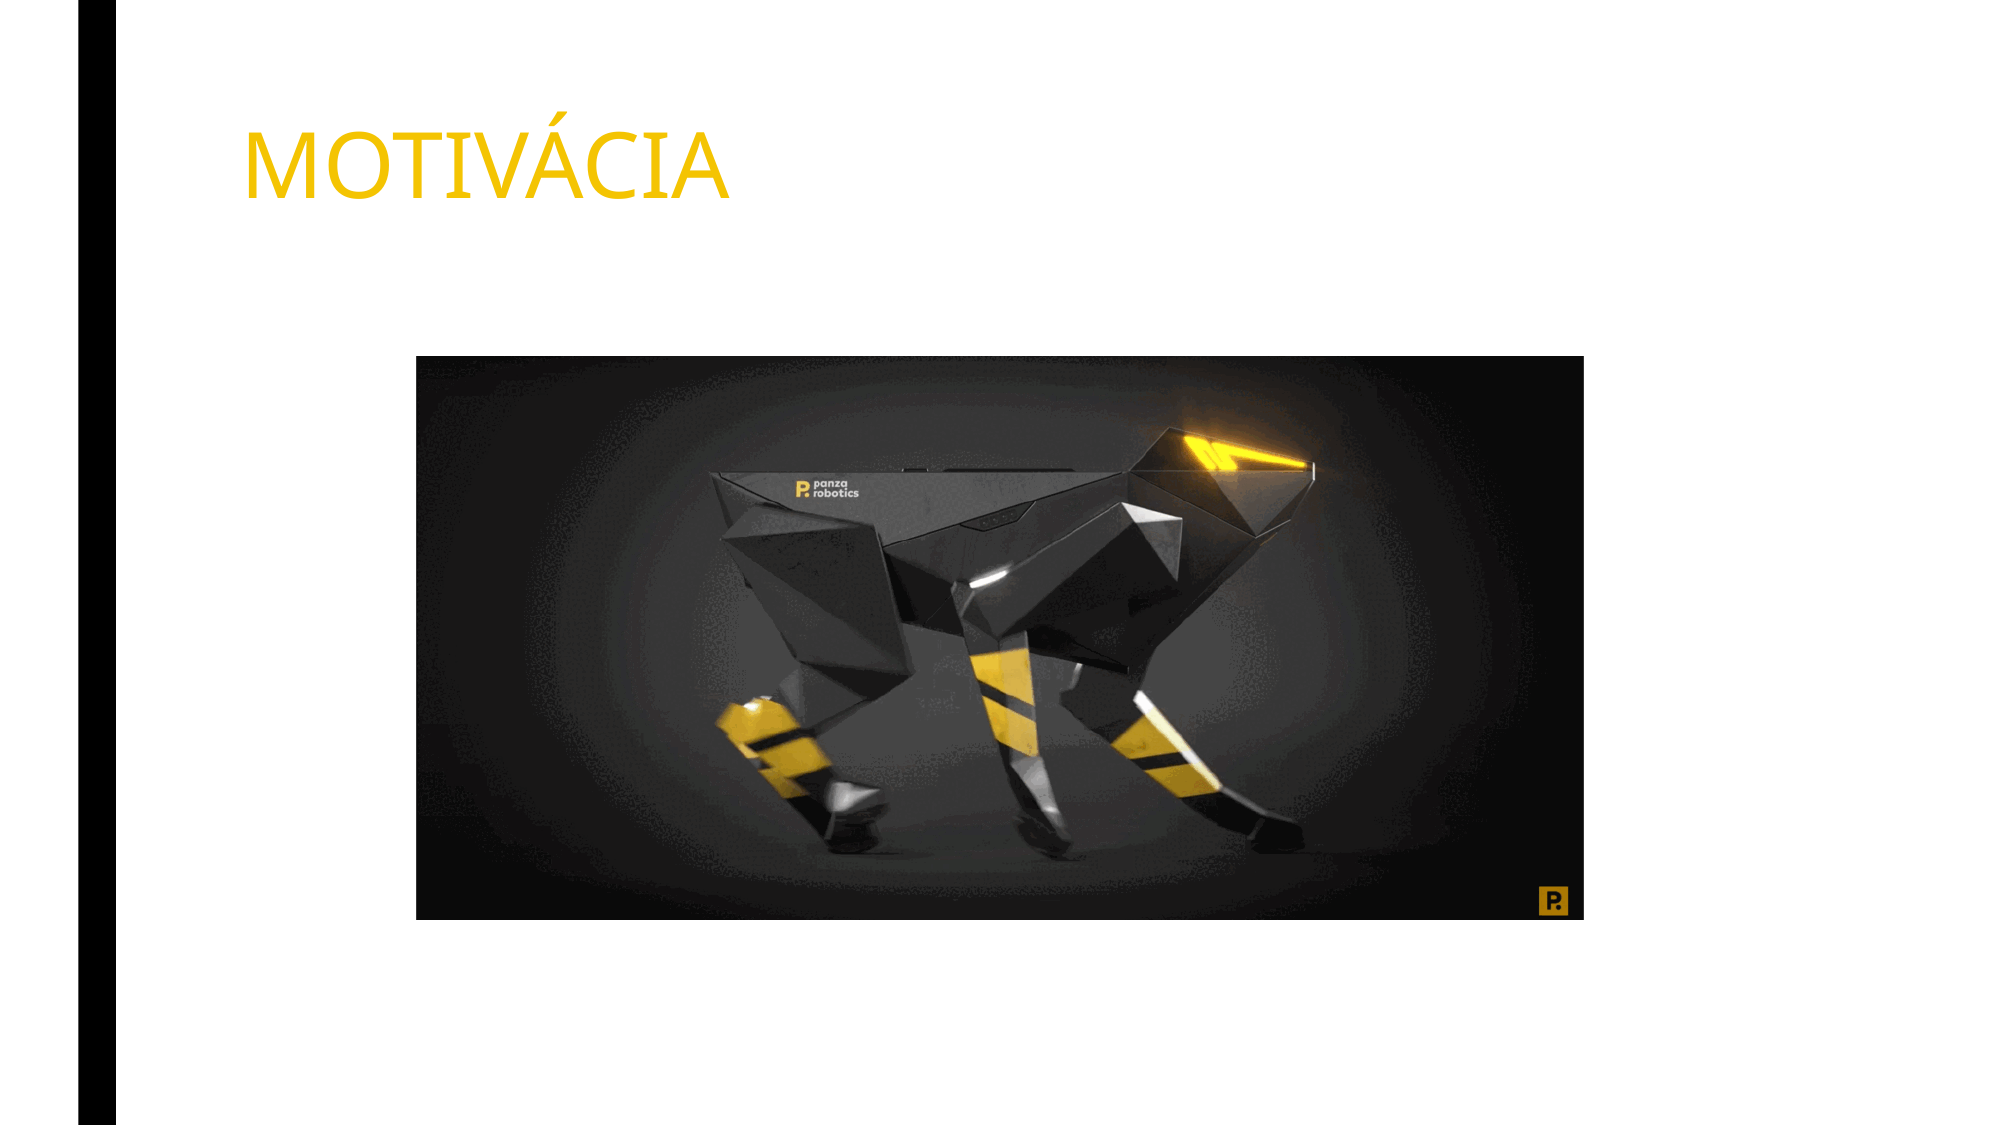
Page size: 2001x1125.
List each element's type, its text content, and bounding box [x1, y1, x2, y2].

title MOTIVÁCIA [225, 112, 1800, 357]
picture [416, 356, 1584, 920]
